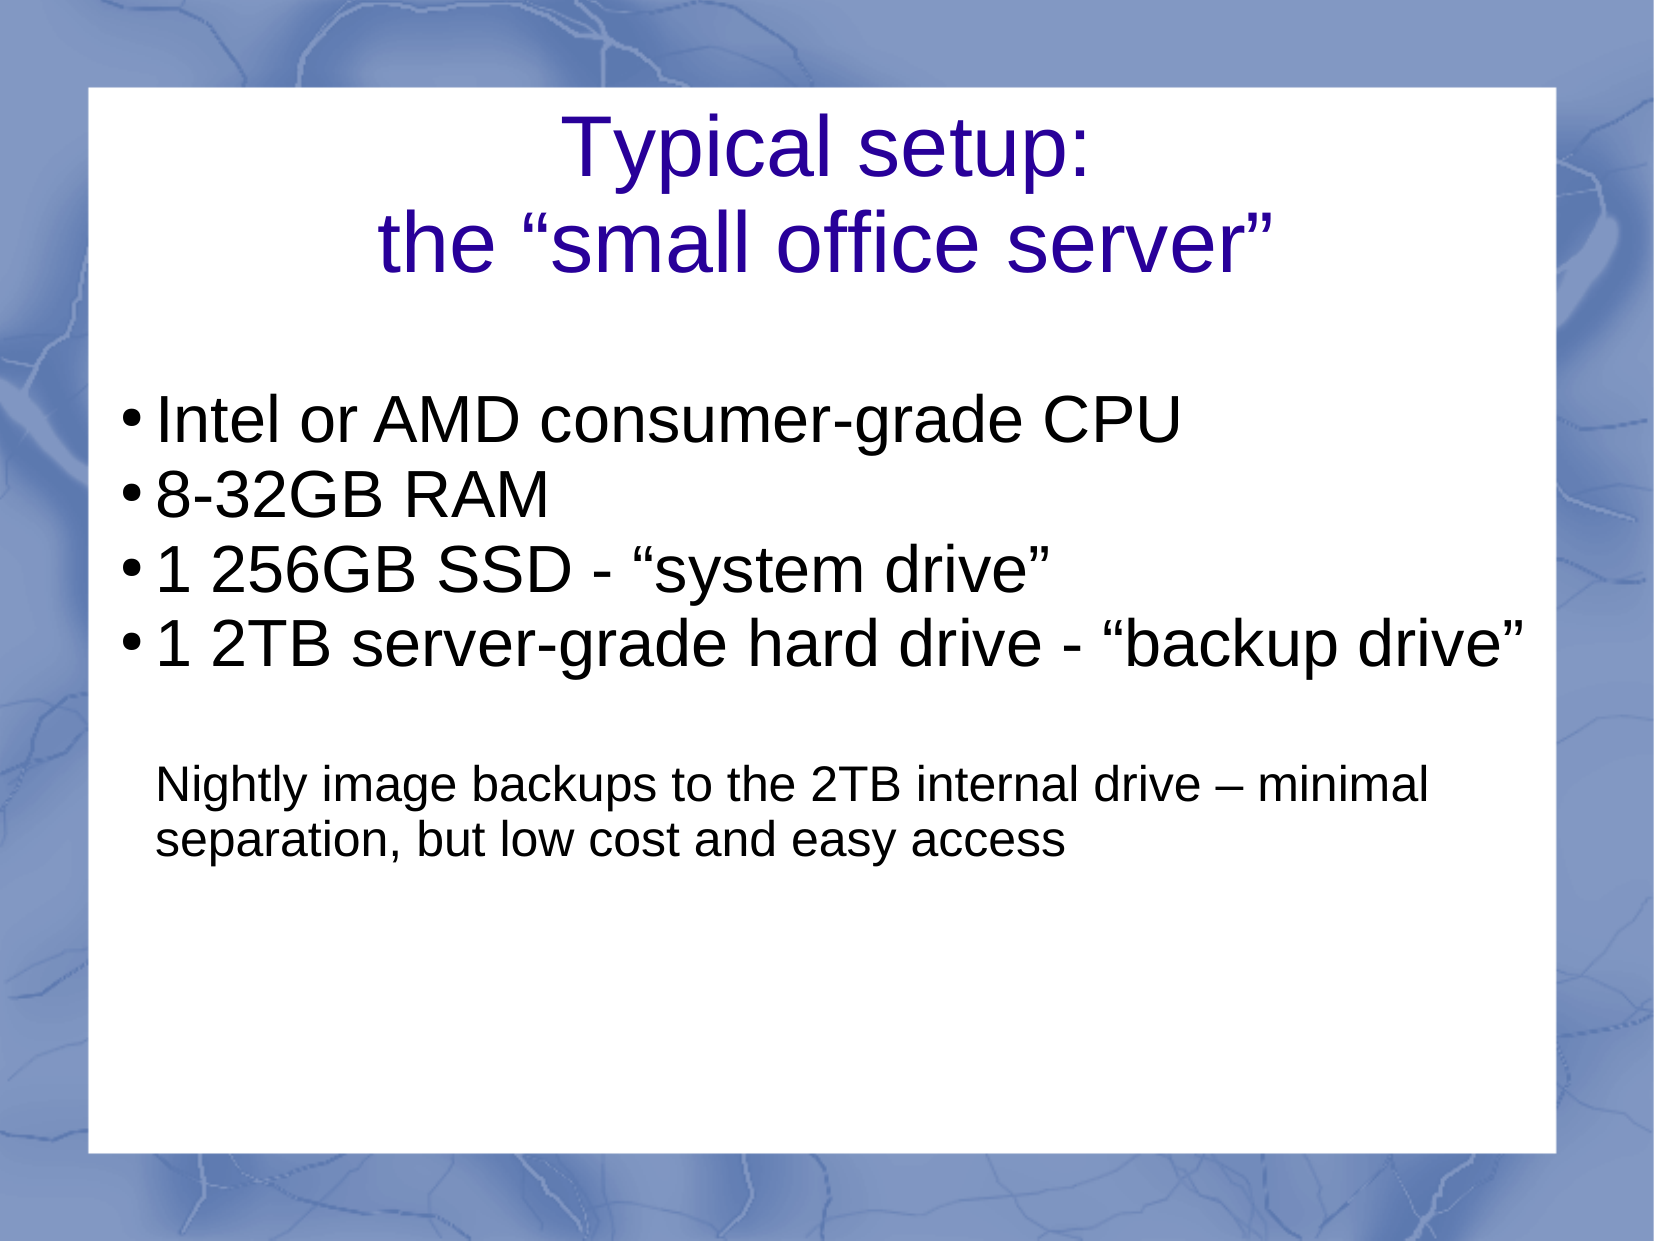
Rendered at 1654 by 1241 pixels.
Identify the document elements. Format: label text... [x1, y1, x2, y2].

picture [0, 0, 1654, 1241]
title Typical setup: the “small office server” [118, 90, 1536, 298]
text_box Intel or AMD consumer-grade CPU 8-32GB RAM 1 256GB SSD - “system drive” 1 2TB server-grade hard drive - “backup drive” Nightly image backups to the 2TB internal drive – minimal separation, but low cost and easy access [105, 300, 1546, 1126]
